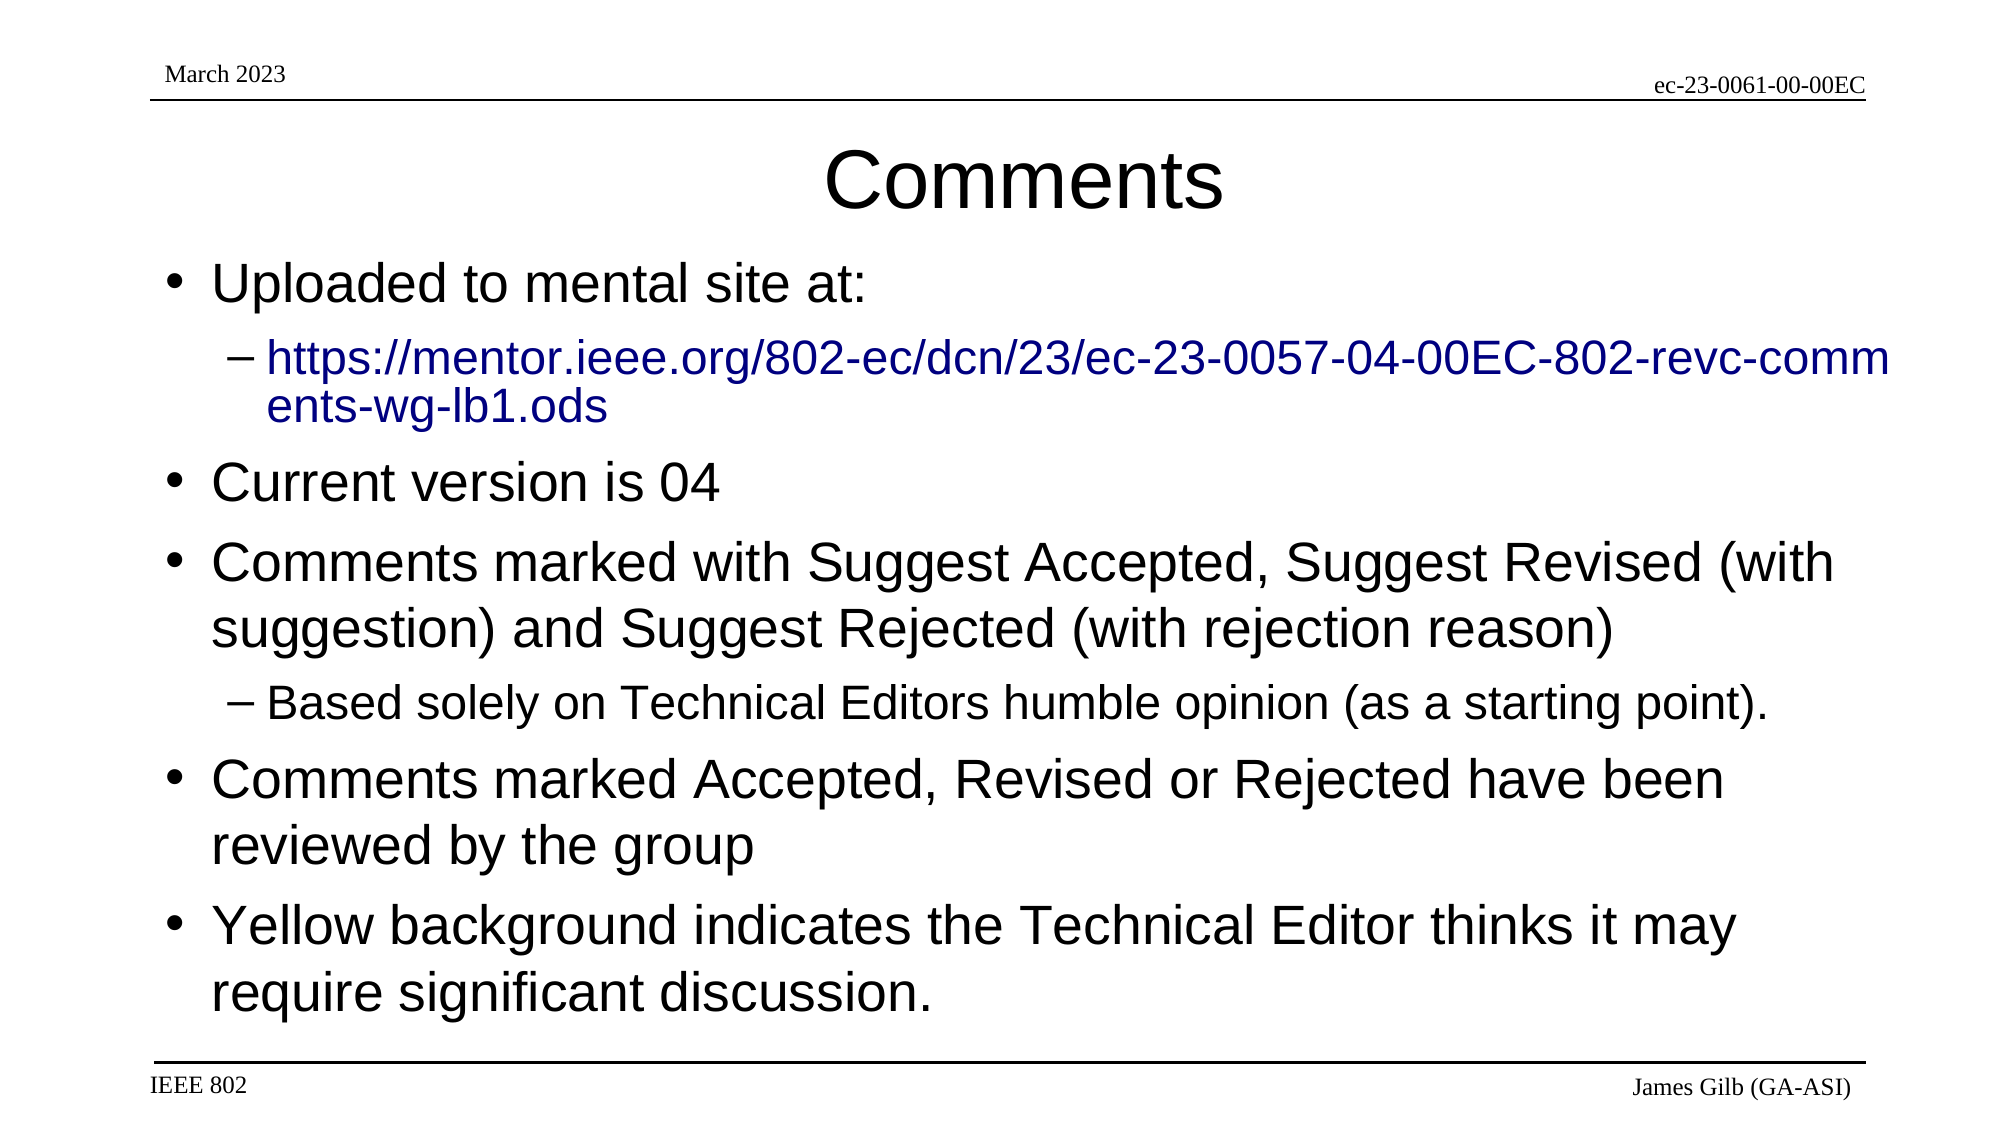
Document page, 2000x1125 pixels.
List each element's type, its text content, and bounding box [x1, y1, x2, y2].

title Comments [149, 112, 1900, 238]
list Uploaded to mental site at: https://mentor.ieee.org/802-ec/dcn/23/ec-23-0057-04-00EC-802-revc-comments-wg-lb1.ods Current version is 04 Comments marked with Suggest Accepted, Suggest Revised (with suggestion) and Suggest Rejected (with rejection reason) Based solely on Technical Editors humble opinion (as a starting point). Comments marked Accepted, Revised or Rejected have been reviewed by the group Yellow background indicates the Technical Editor thinks it may require significant discussion. [149, 239, 1900, 1051]
